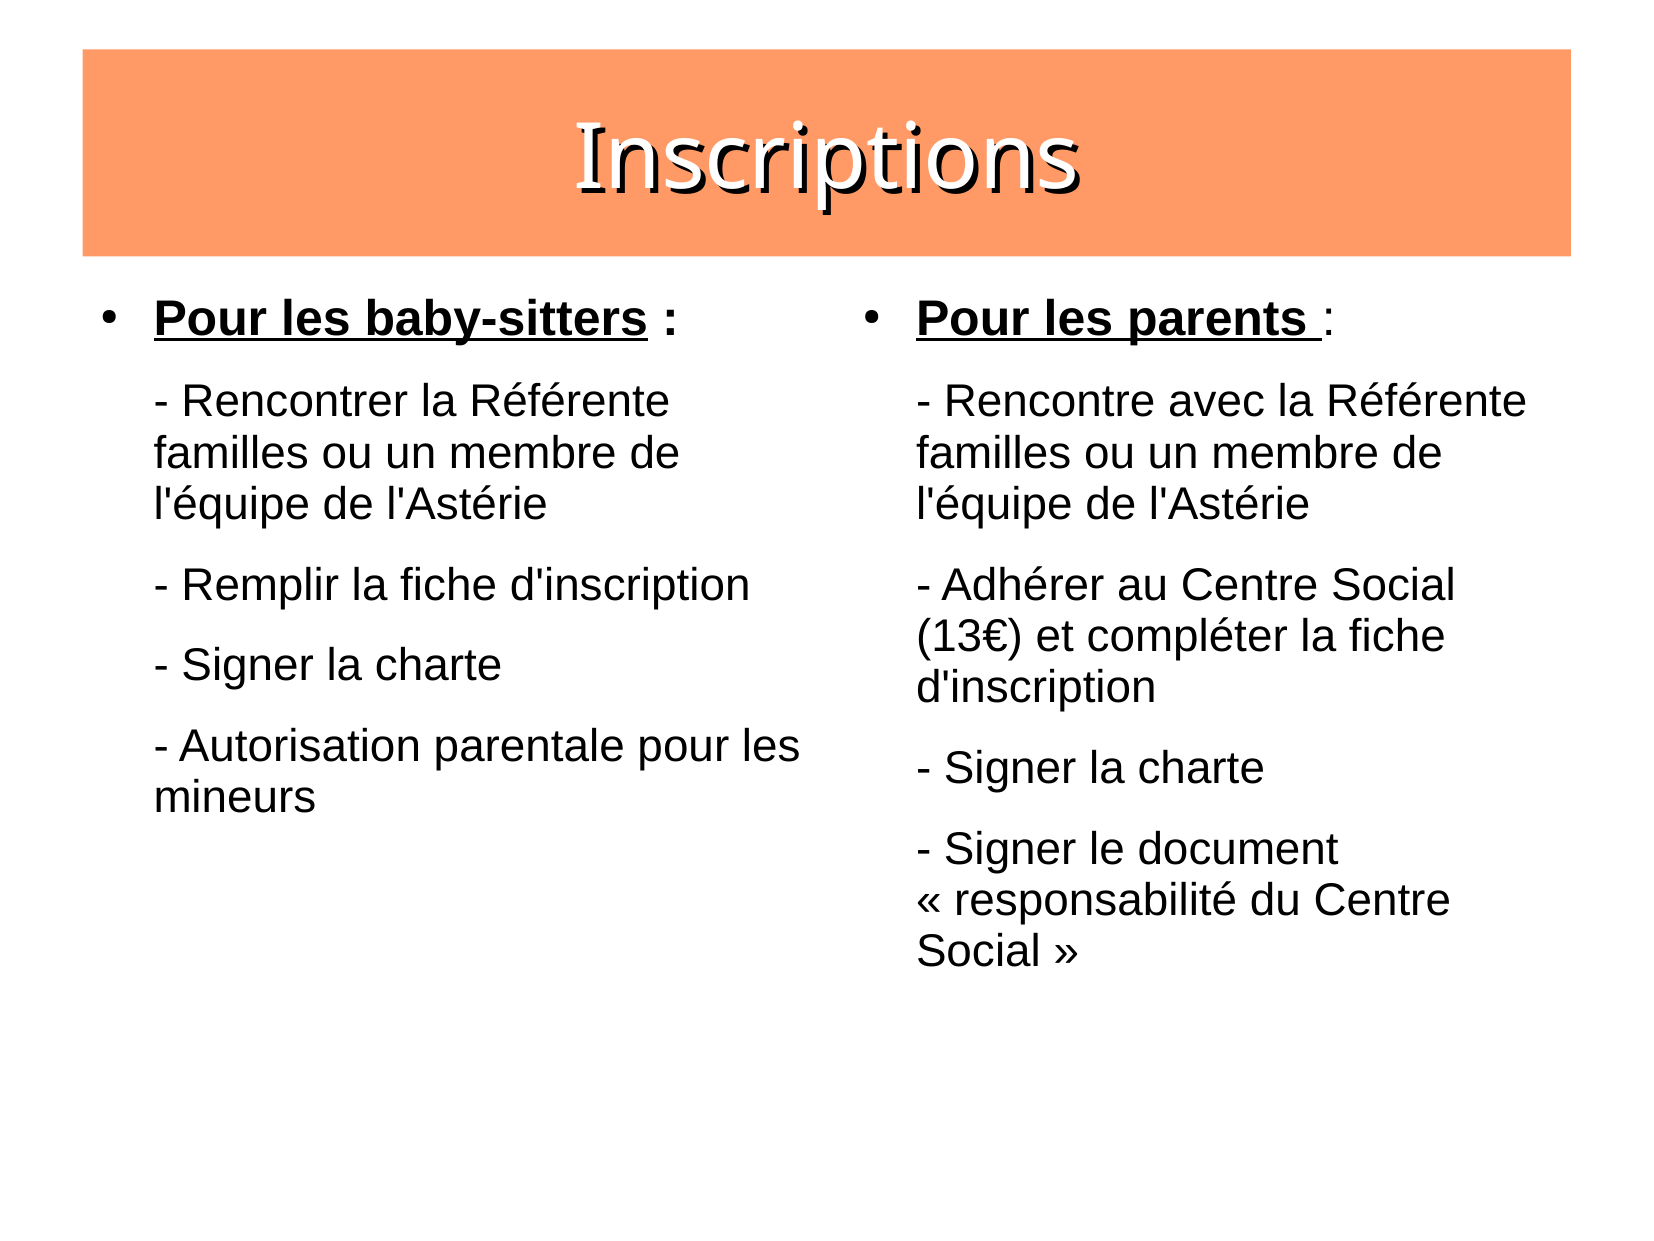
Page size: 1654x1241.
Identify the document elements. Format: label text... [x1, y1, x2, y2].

list Pour les baby-sitters : - Rencontrer la Référente familles ou un membre de l'équipe de l'Astérie - Remplir la fiche d'inscription - Signer la charte - Autorisation parentale pour les mineurs [82, 290, 809, 1109]
title Inscriptions [82, 49, 1571, 257]
list Pour les parents : - Rencontre avec la Référente familles ou un membre de l'équipe de l'Astérie - Adhérer au Centre Social (13€) et compléter la fiche d'inscription - Signer la charte - Signer le document « responsabilité du Centre Social » [845, 290, 1572, 1109]
